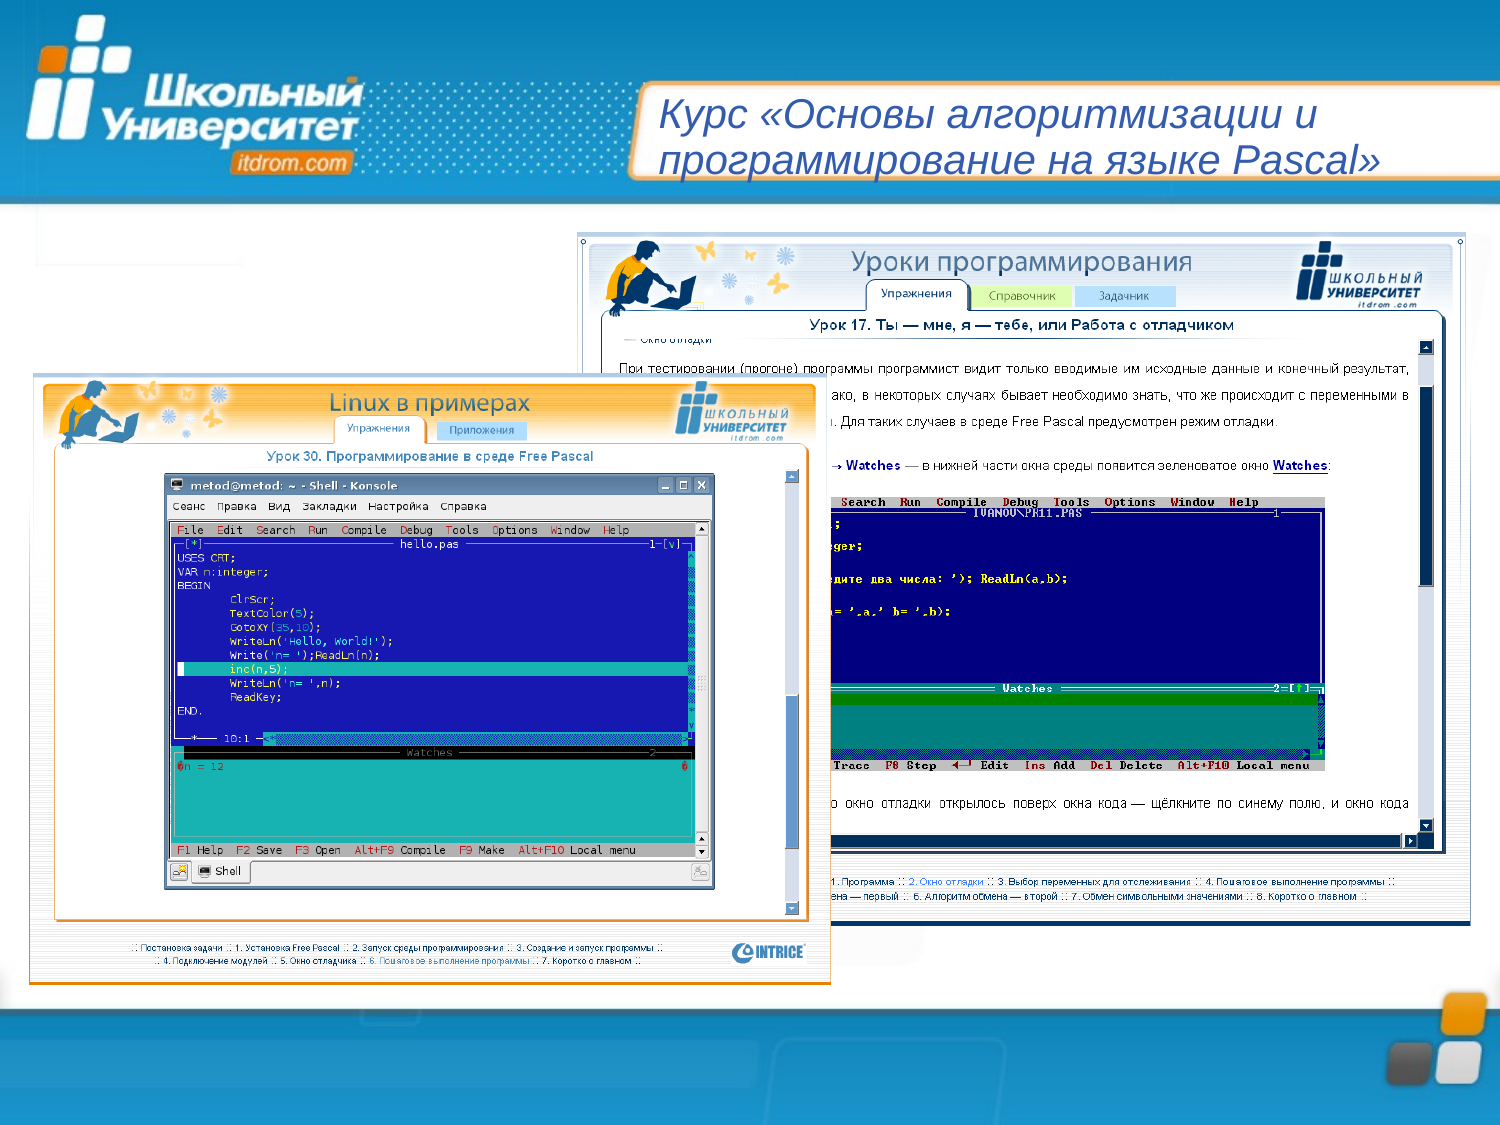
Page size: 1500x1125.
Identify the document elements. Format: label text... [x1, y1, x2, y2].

picture [0, 13, 1500, 1125]
title Курс «Основы алгоритмизации и программирование на языке Pascal» [643, 78, 1483, 197]
